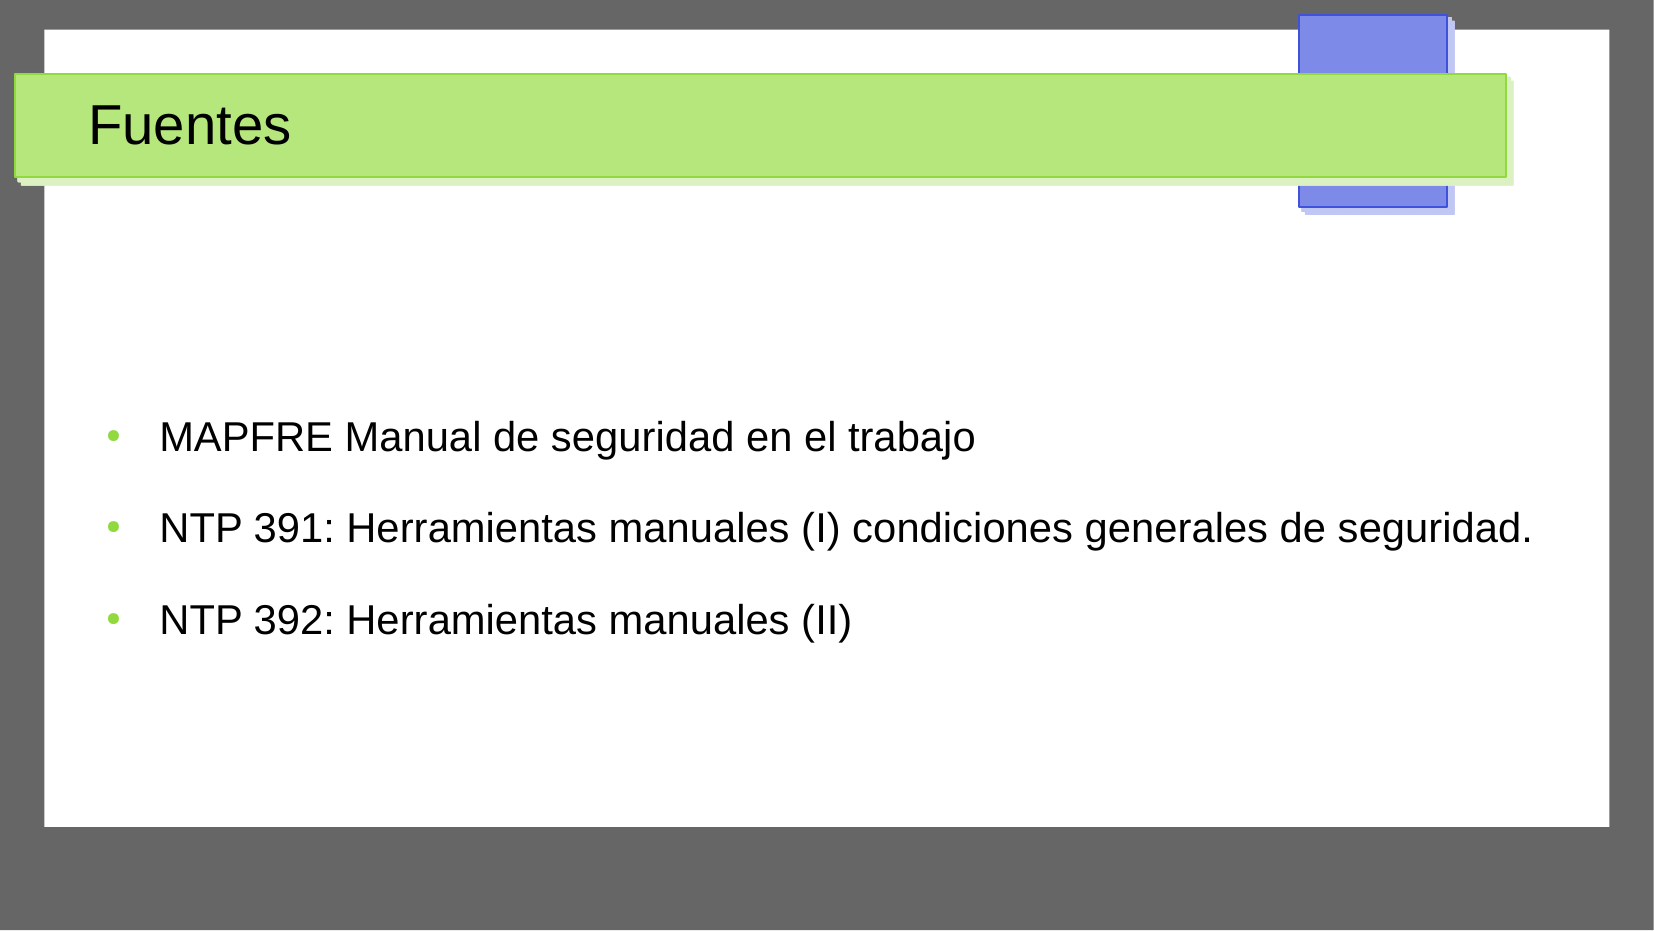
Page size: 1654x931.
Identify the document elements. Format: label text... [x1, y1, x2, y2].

title Fuentes [88, 73, 1506, 178]
list MAPFRE Manual de seguridad en el trabajo NTP 391: Herramientas manuales (I) condiciones generales de seguridad. NTP 392: Herramientas manuales (II) [88, 221, 1565, 813]
